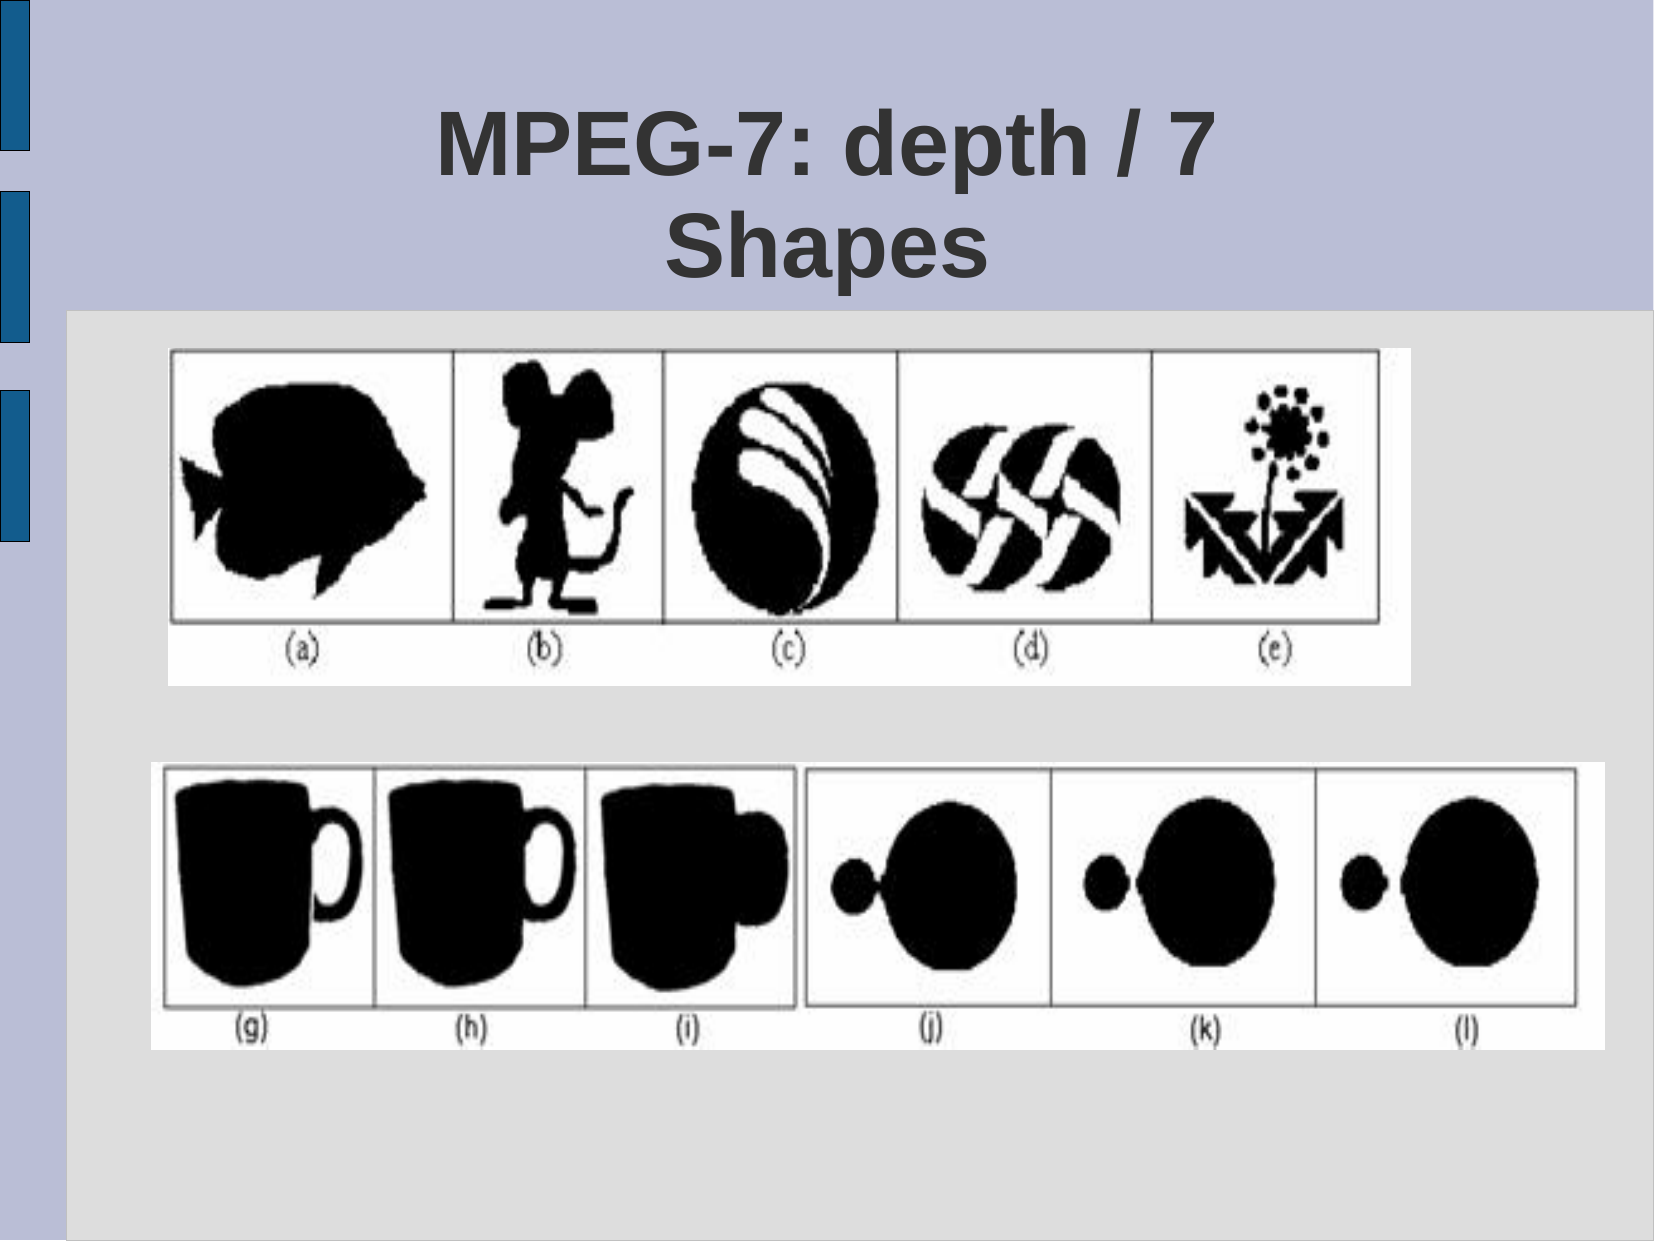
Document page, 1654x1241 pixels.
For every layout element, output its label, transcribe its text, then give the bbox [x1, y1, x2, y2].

title MPEG-7: depth / 7 Shapes [121, 76, 1534, 313]
picture [168, 348, 1411, 686]
picture [151, 762, 1605, 1050]
